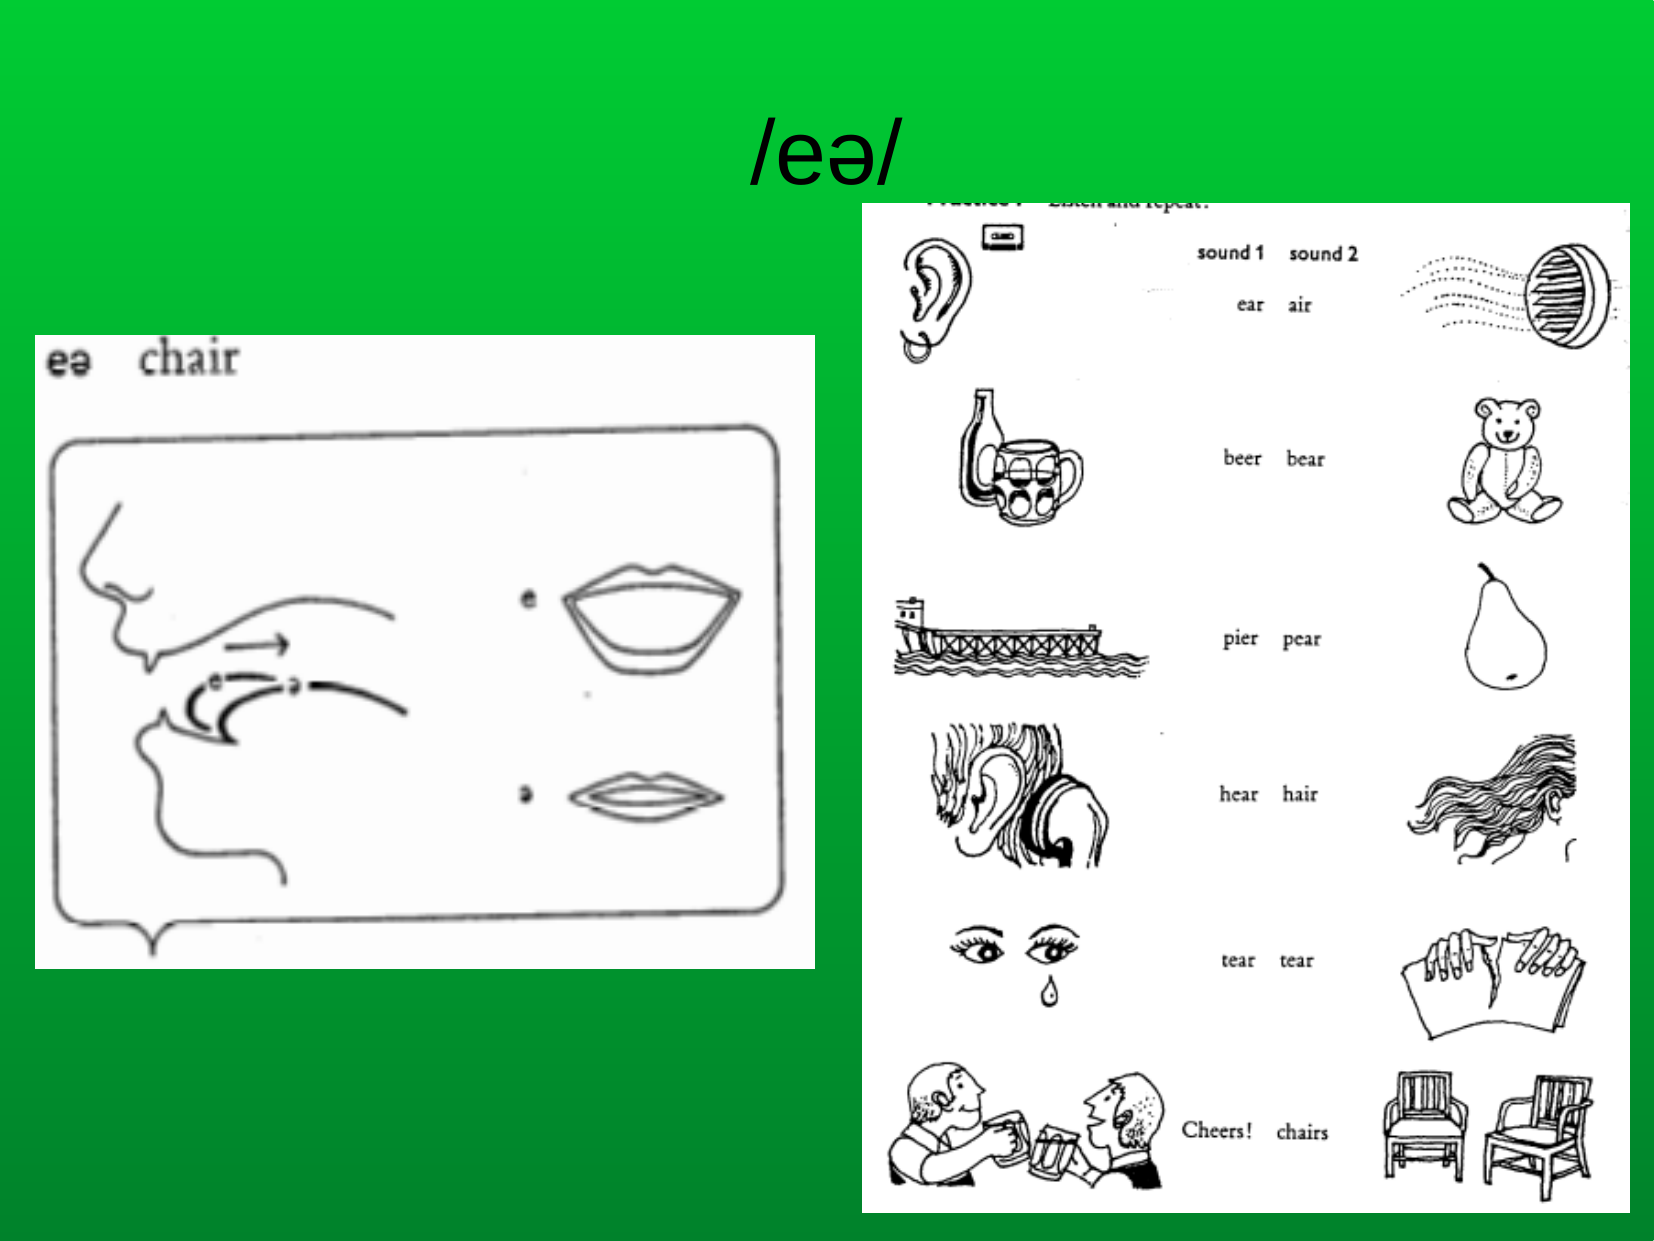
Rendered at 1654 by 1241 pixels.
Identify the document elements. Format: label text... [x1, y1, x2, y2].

picture [862, 203, 1630, 1213]
picture [35, 335, 815, 969]
title /eə/ [82, 49, 1571, 257]
